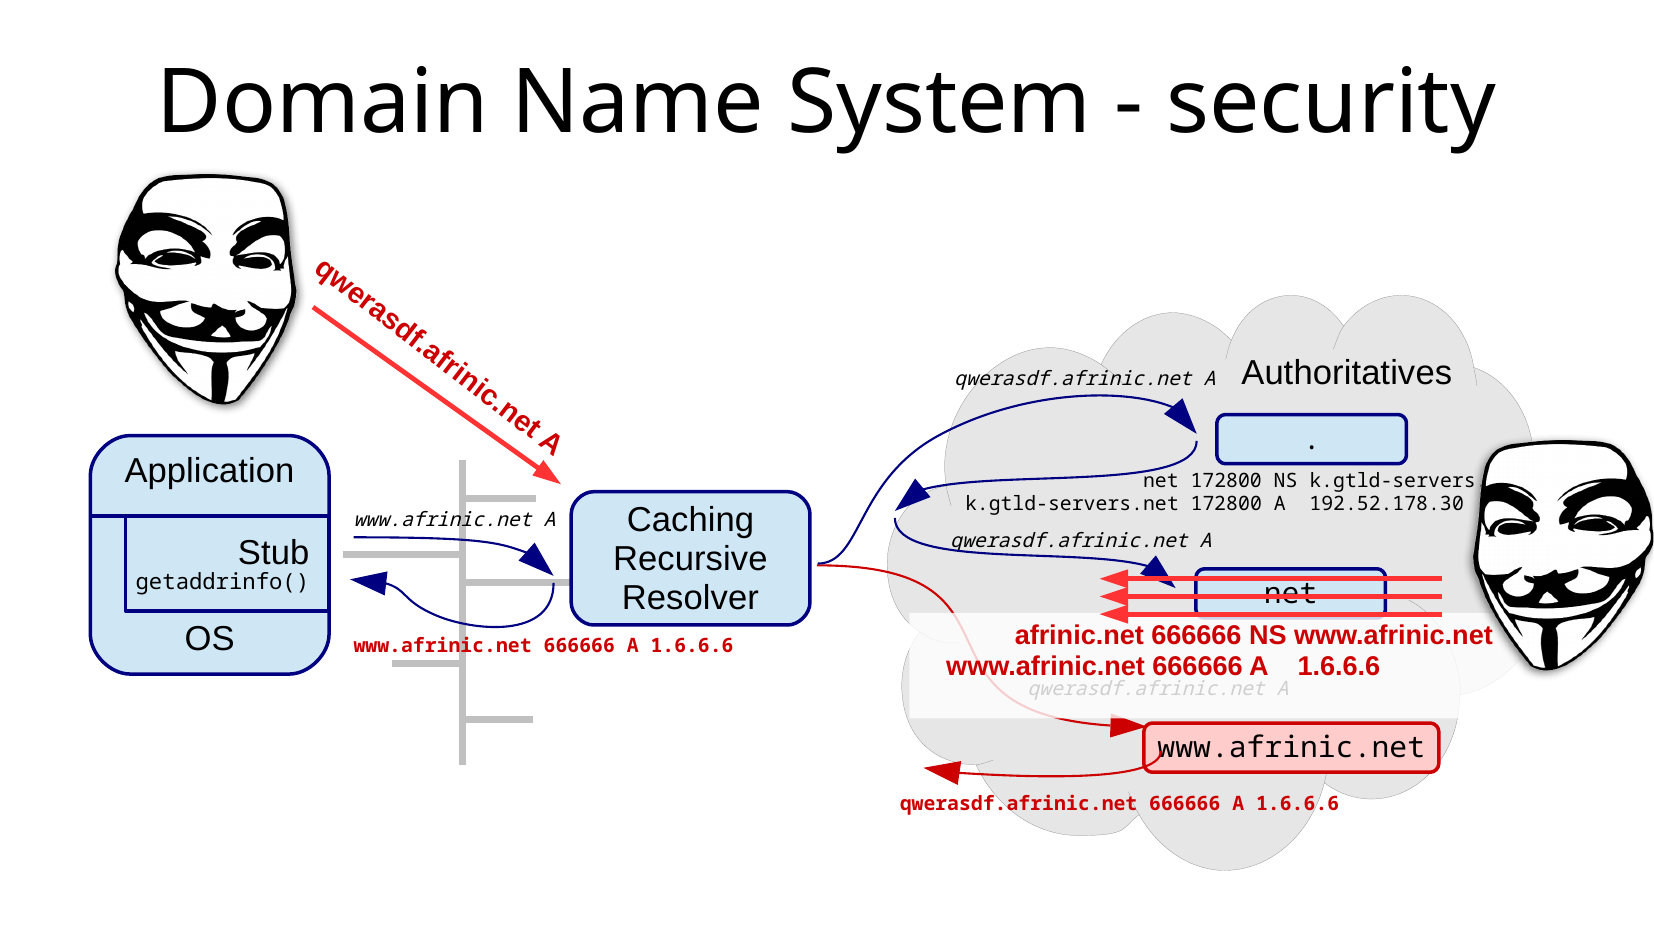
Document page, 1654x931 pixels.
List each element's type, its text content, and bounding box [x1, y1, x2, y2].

text_box qwerasdf.afrinic.net A [272, 235, 615, 525]
text_box afrinic.net 666666 NS www.afrinic.net www.afrinic.net 666666 A 1.6.6.6 [909, 612, 1530, 719]
picture [88, 153, 1654, 871]
title Domain Name System - security [82, 37, 1571, 221]
